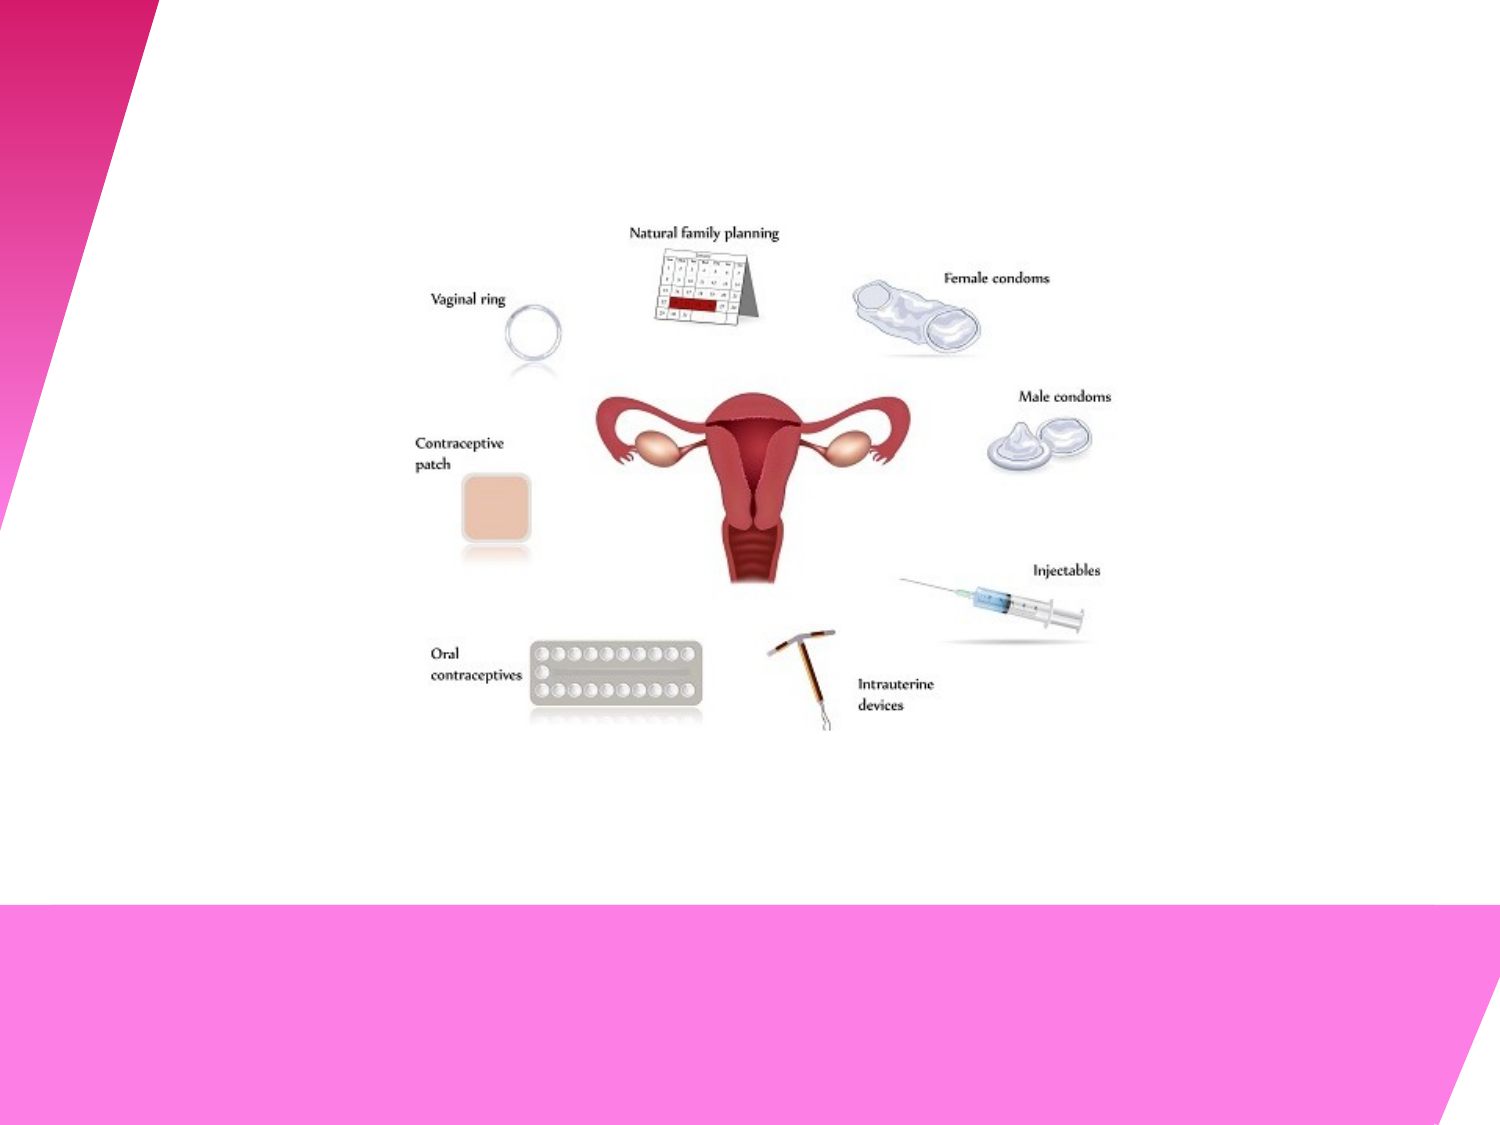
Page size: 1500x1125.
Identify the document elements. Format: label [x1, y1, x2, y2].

text_box [0, 904, 1500, 1125]
picture [377, 225, 1155, 745]
text_box [0, 0, 160, 532]
